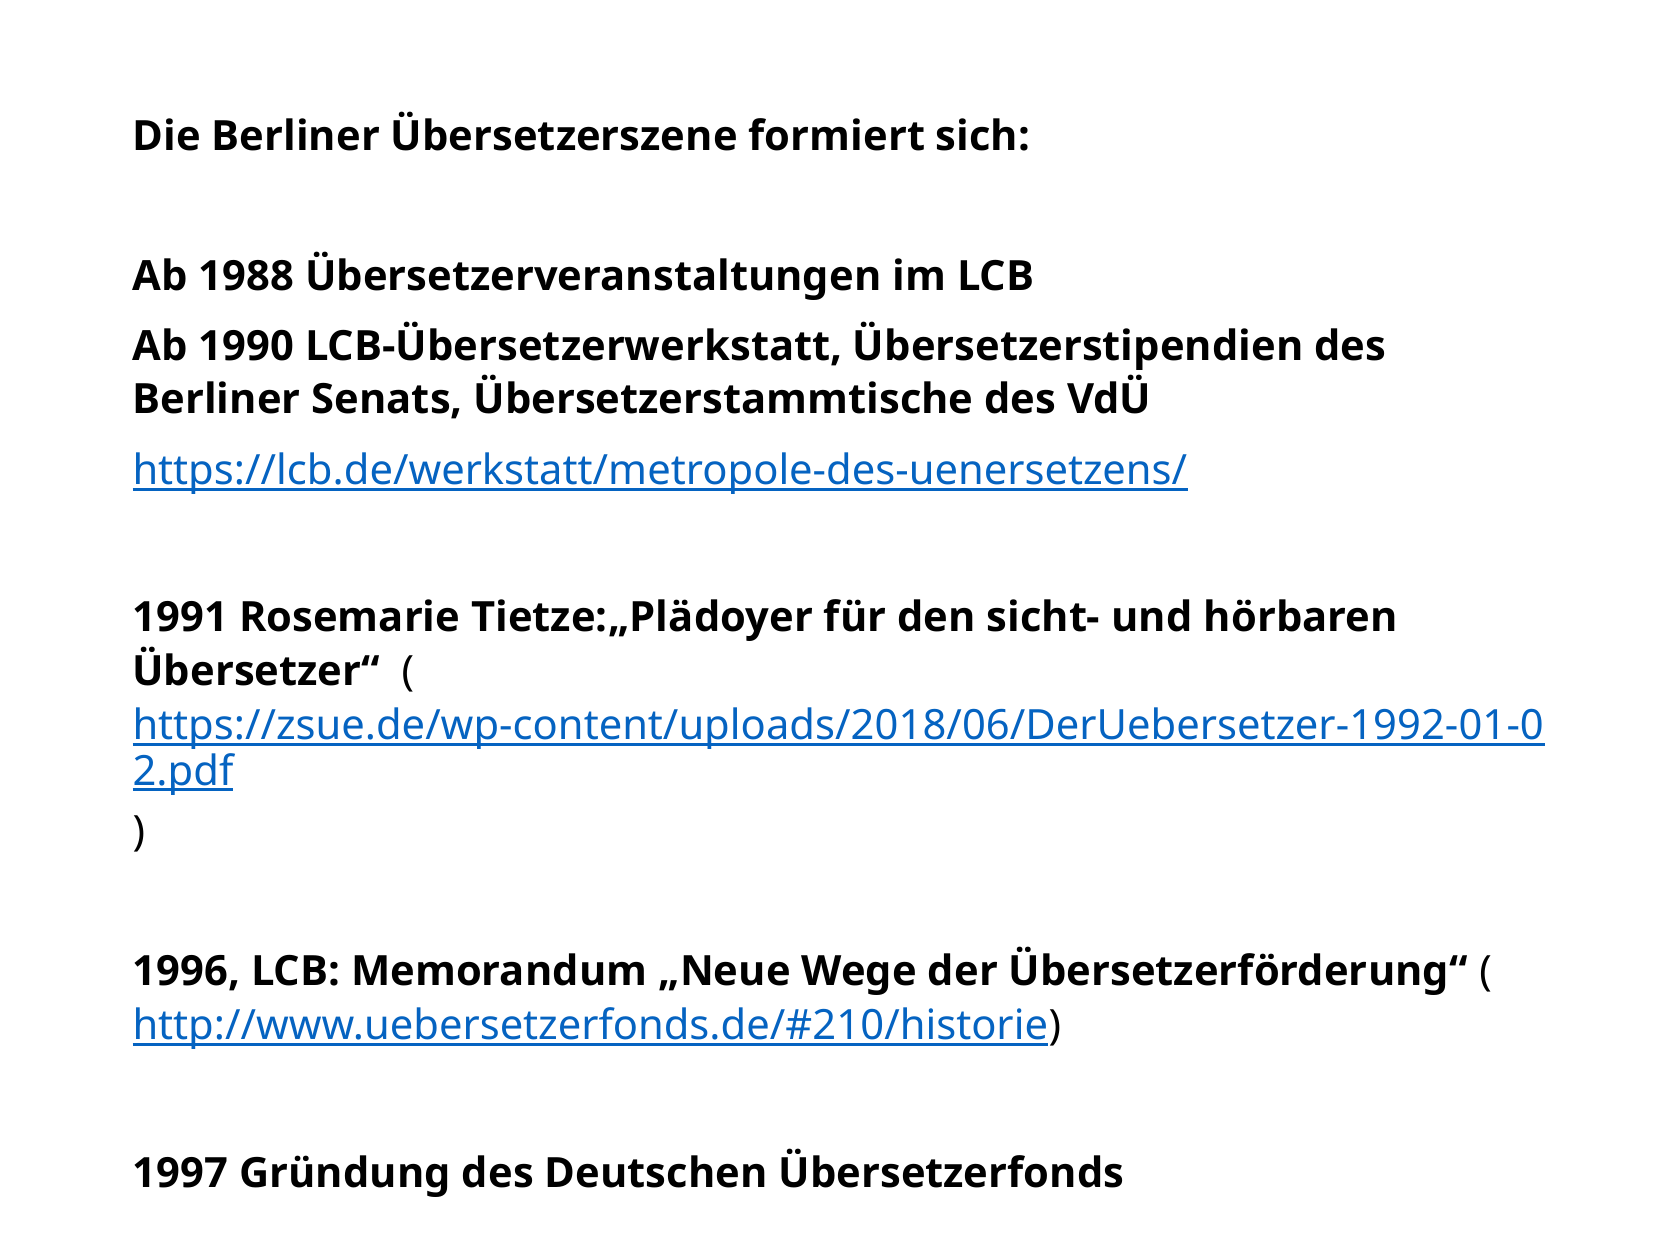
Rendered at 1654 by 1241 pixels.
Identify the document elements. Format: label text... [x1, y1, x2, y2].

text_box Die Berliner Übersetzerszene formiert sich: Ab 1988 Übersetzerveranstaltungen im LCB Ab 1990 LCB-Übersetzerwerkstatt, Übersetzerstipendien des Berliner Senats, Übersetzerstammtische des VdÜ https://lcb.de/werkstatt/metropole-des-uenersetzens/ 1991 Rosemarie Tietze:„Plädoyer für den sicht- und hörbaren Übersetzer“ (https://zsue.de/wp-content/uploads/2018/06/DerUebersetzer-1992-01-02.pdf) 1996, LCB: Memorandum „Neue Wege der Übersetzerförderung“ (http://www.uebersetzerfonds.de/#210/historie) 1997 Gründung des Deutschen Übersetzerfonds [117, 97, 1561, 1087]
